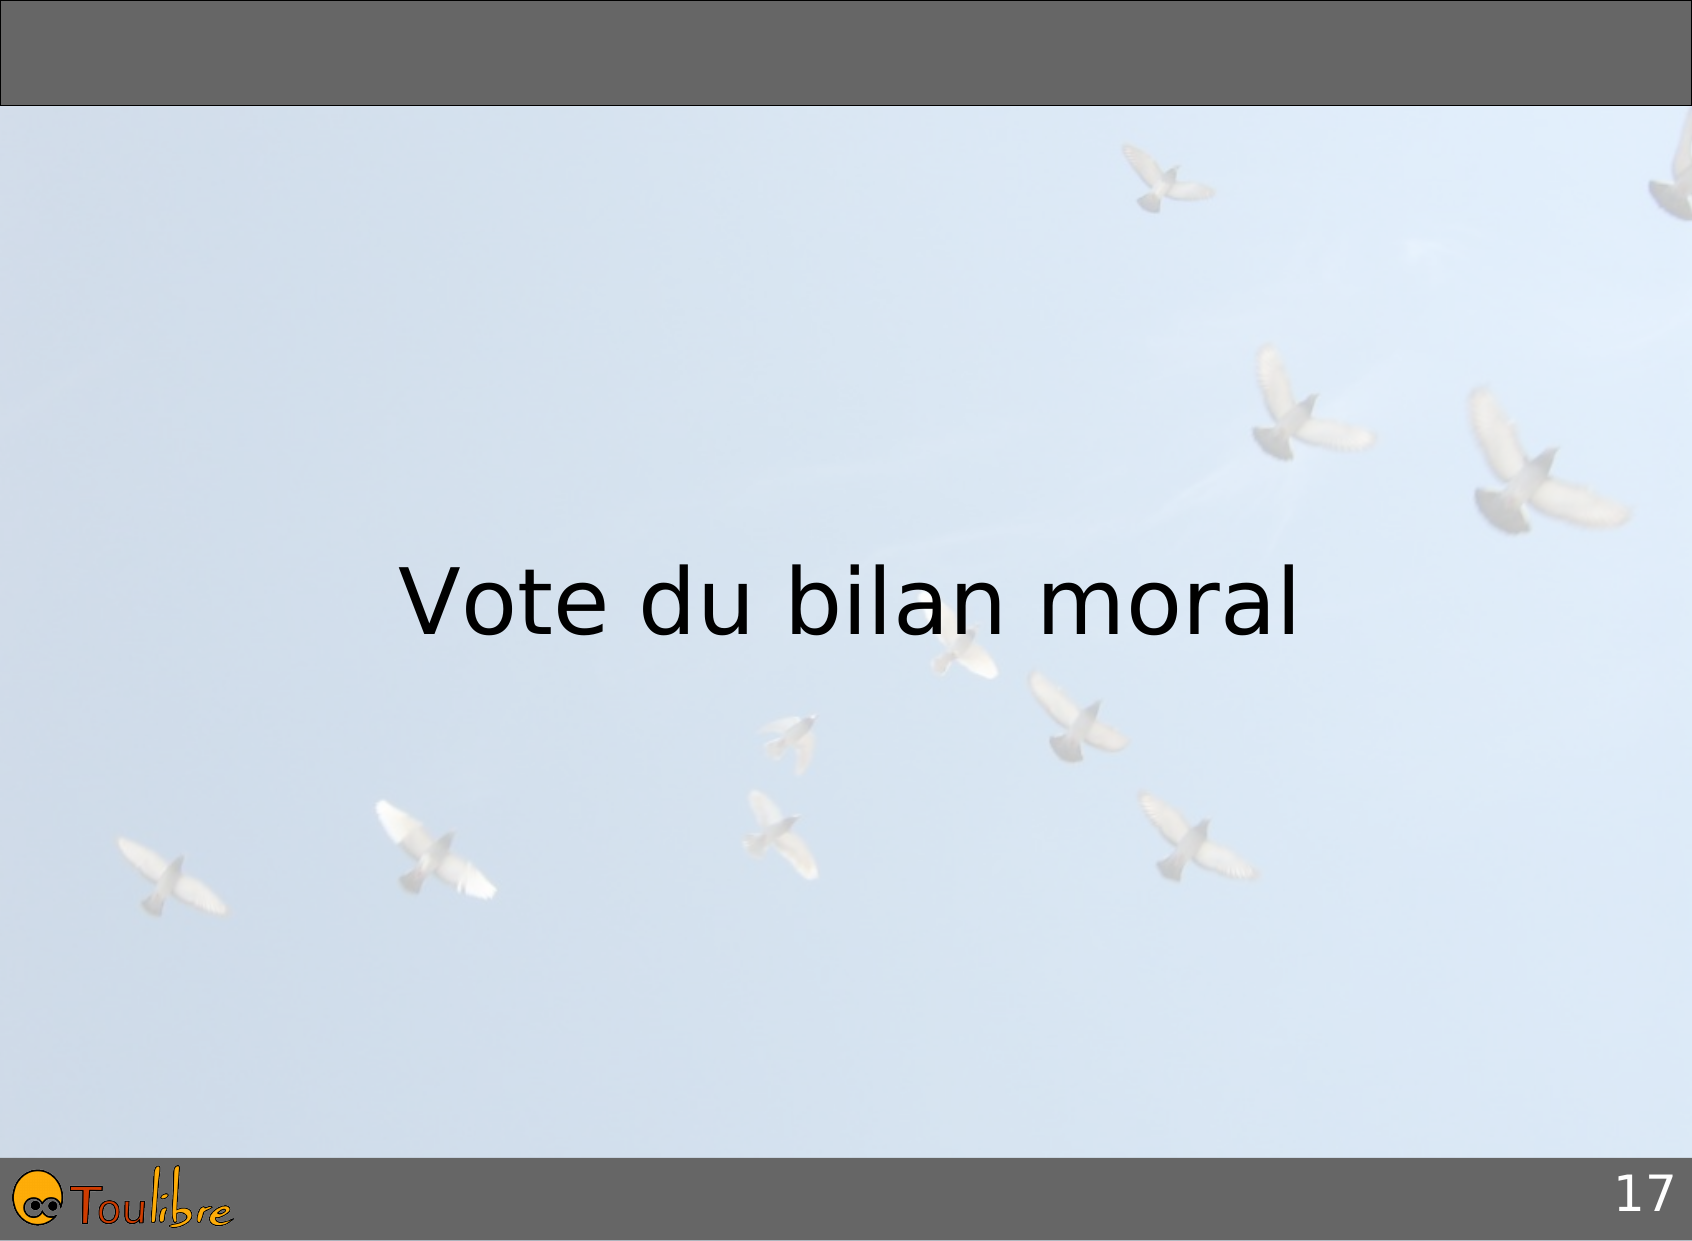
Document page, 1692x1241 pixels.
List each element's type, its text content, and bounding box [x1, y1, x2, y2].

picture [12, 1165, 234, 1228]
title Vote du bilan moral [89, 506, 1613, 699]
